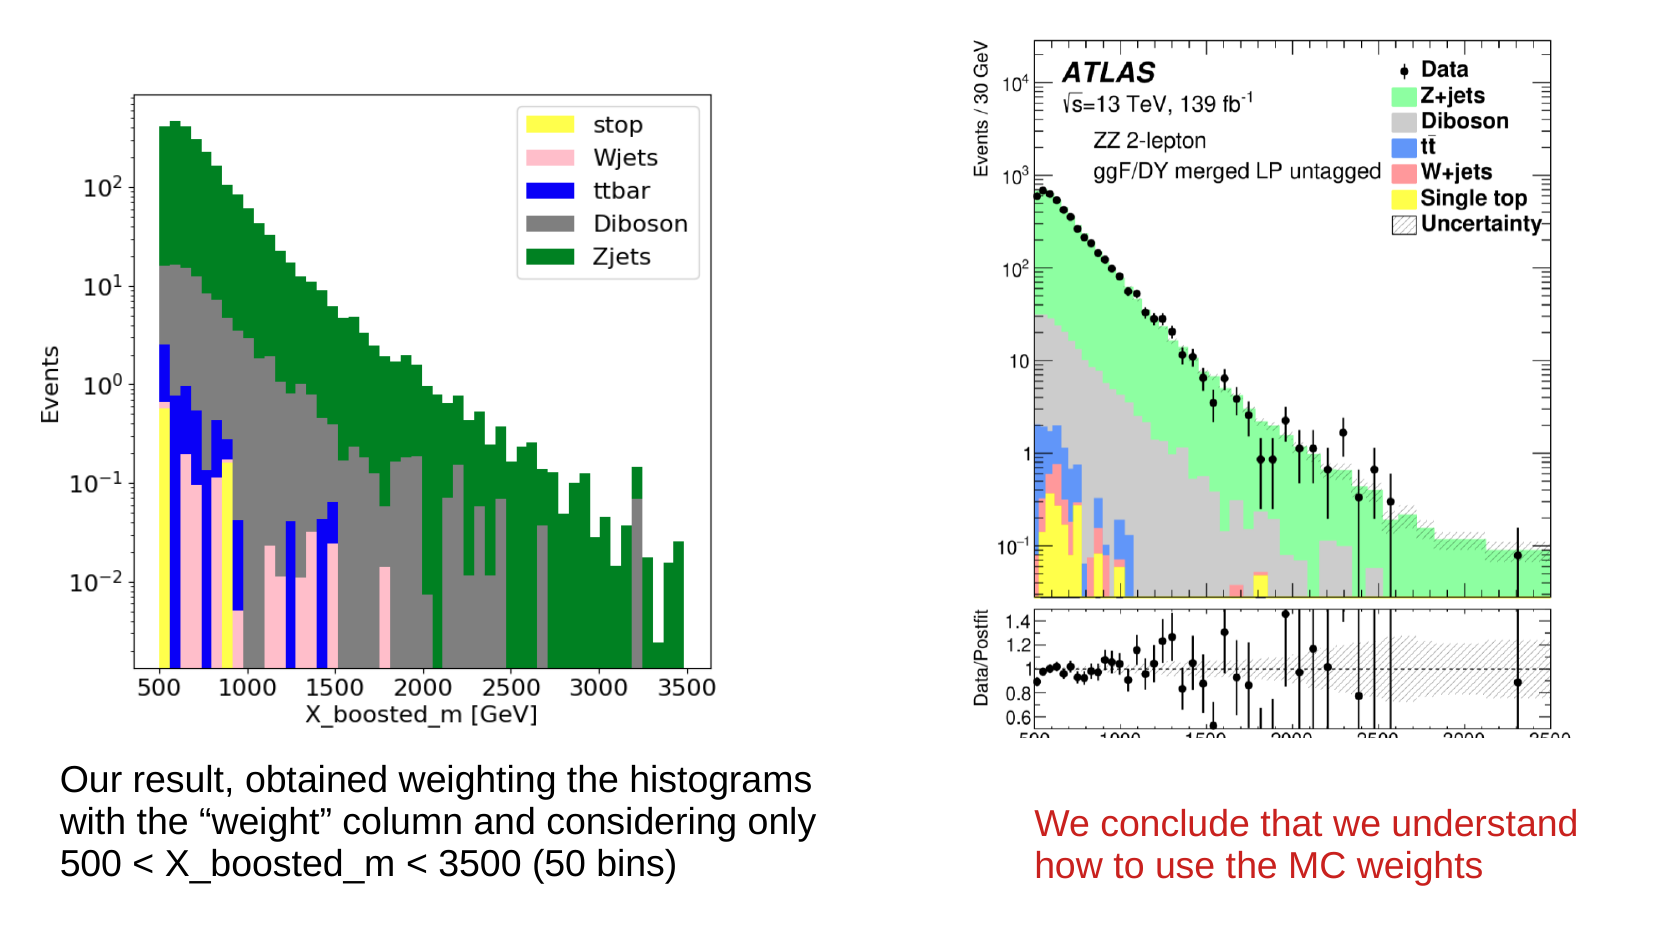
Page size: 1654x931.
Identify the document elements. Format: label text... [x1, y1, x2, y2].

text_box Our result, obtained weighting the histograms with the “weight” column and considering only 500 < X_boosted_m < 3500 (50 bins) [45, 750, 841, 931]
picture [946, 29, 1575, 738]
text_box We conclude that we understand how to use the MC weights [1019, 795, 1635, 931]
picture [40, 5, 785, 751]
